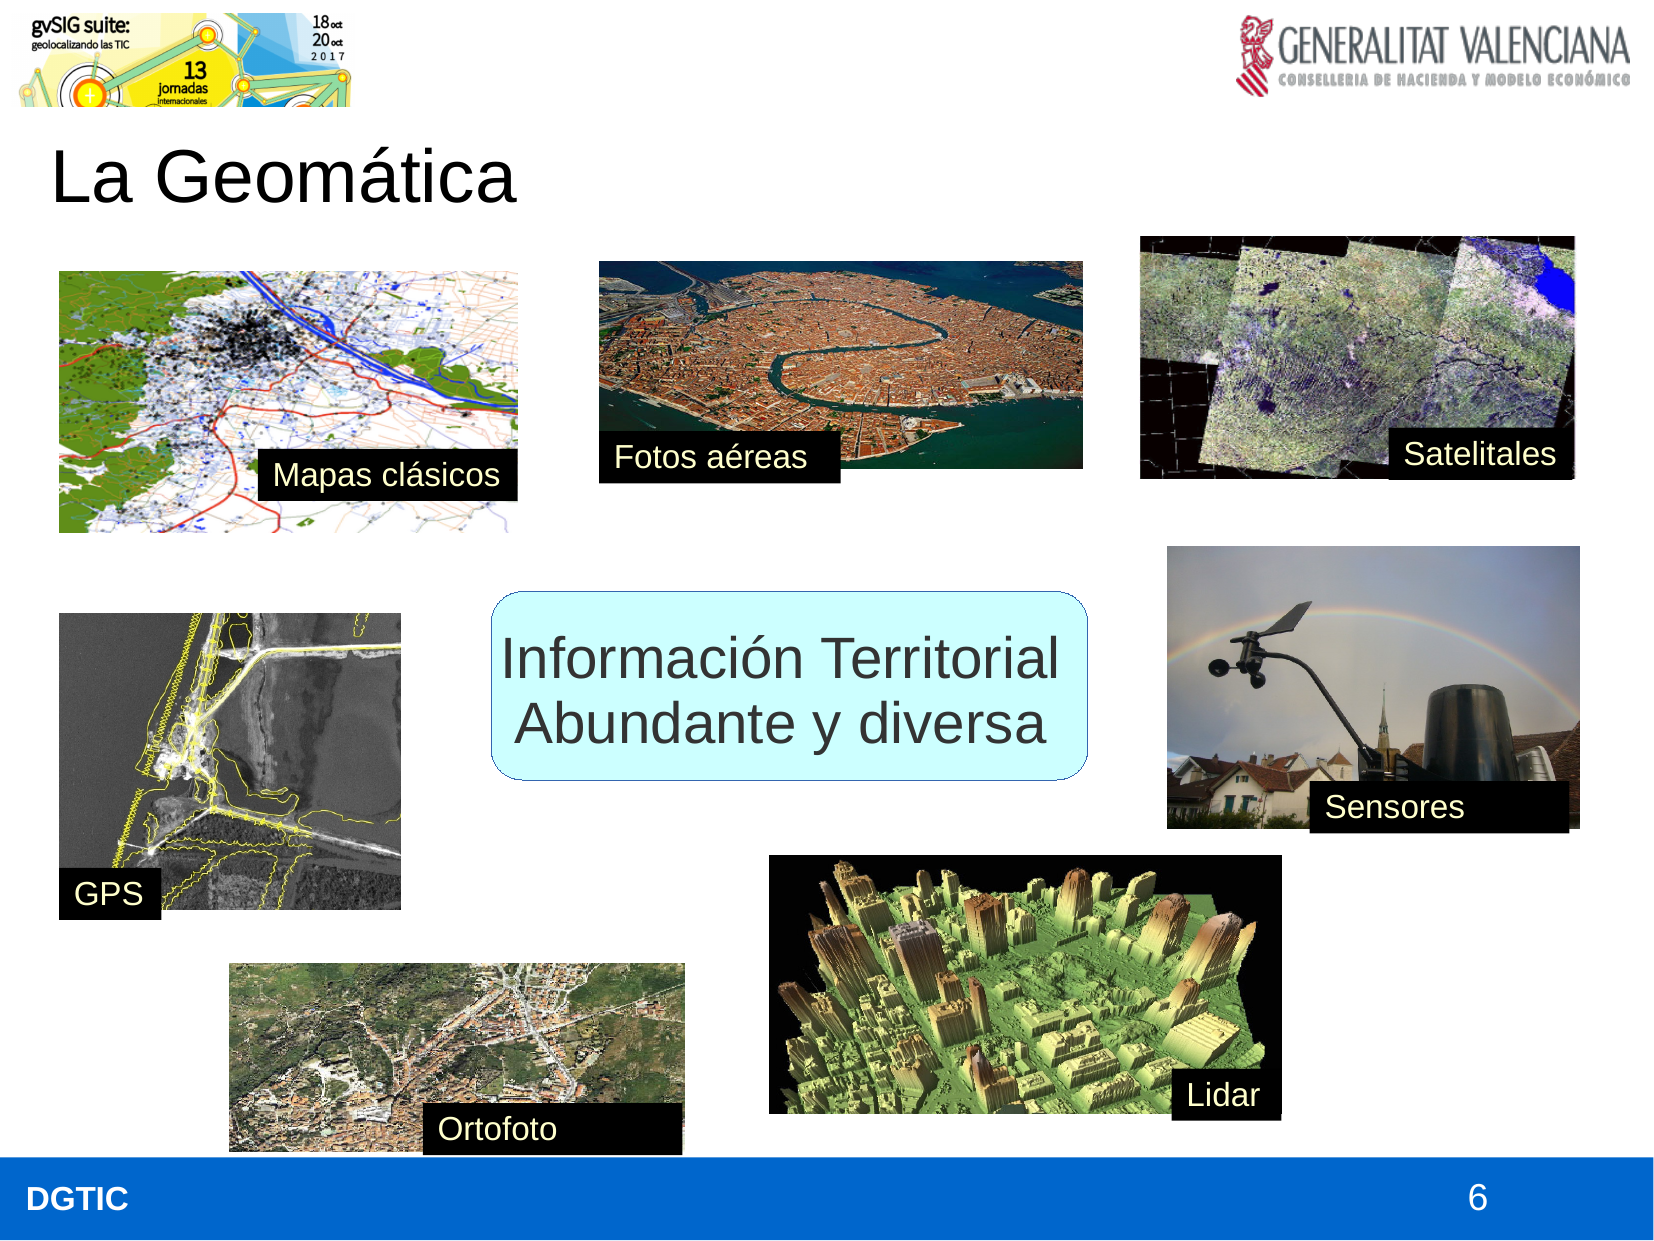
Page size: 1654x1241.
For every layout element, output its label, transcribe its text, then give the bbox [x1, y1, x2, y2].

text_box Lidar [1171, 1068, 1282, 1121]
text_box Satelitales [1388, 427, 1573, 480]
picture [1236, 11, 1630, 100]
picture [229, 963, 685, 1152]
text_box [491, 591, 1088, 618]
picture [59, 613, 401, 910]
text_box Ortofoto [422, 1103, 683, 1156]
picture [769, 855, 1282, 1114]
title La Geomática [23, 92, 544, 261]
picture [599, 261, 1083, 469]
text_box Sensores [1309, 781, 1570, 834]
picture [1167, 546, 1580, 829]
text_box GPS [59, 867, 162, 920]
picture [59, 271, 518, 533]
picture [11, 13, 355, 107]
picture [1139, 236, 1577, 479]
text_box Mapas clásicos [257, 448, 518, 501]
text_box Fotos aéreas [599, 431, 841, 484]
text_box Información Territorial Abundante y diversa [439, 618, 1123, 781]
